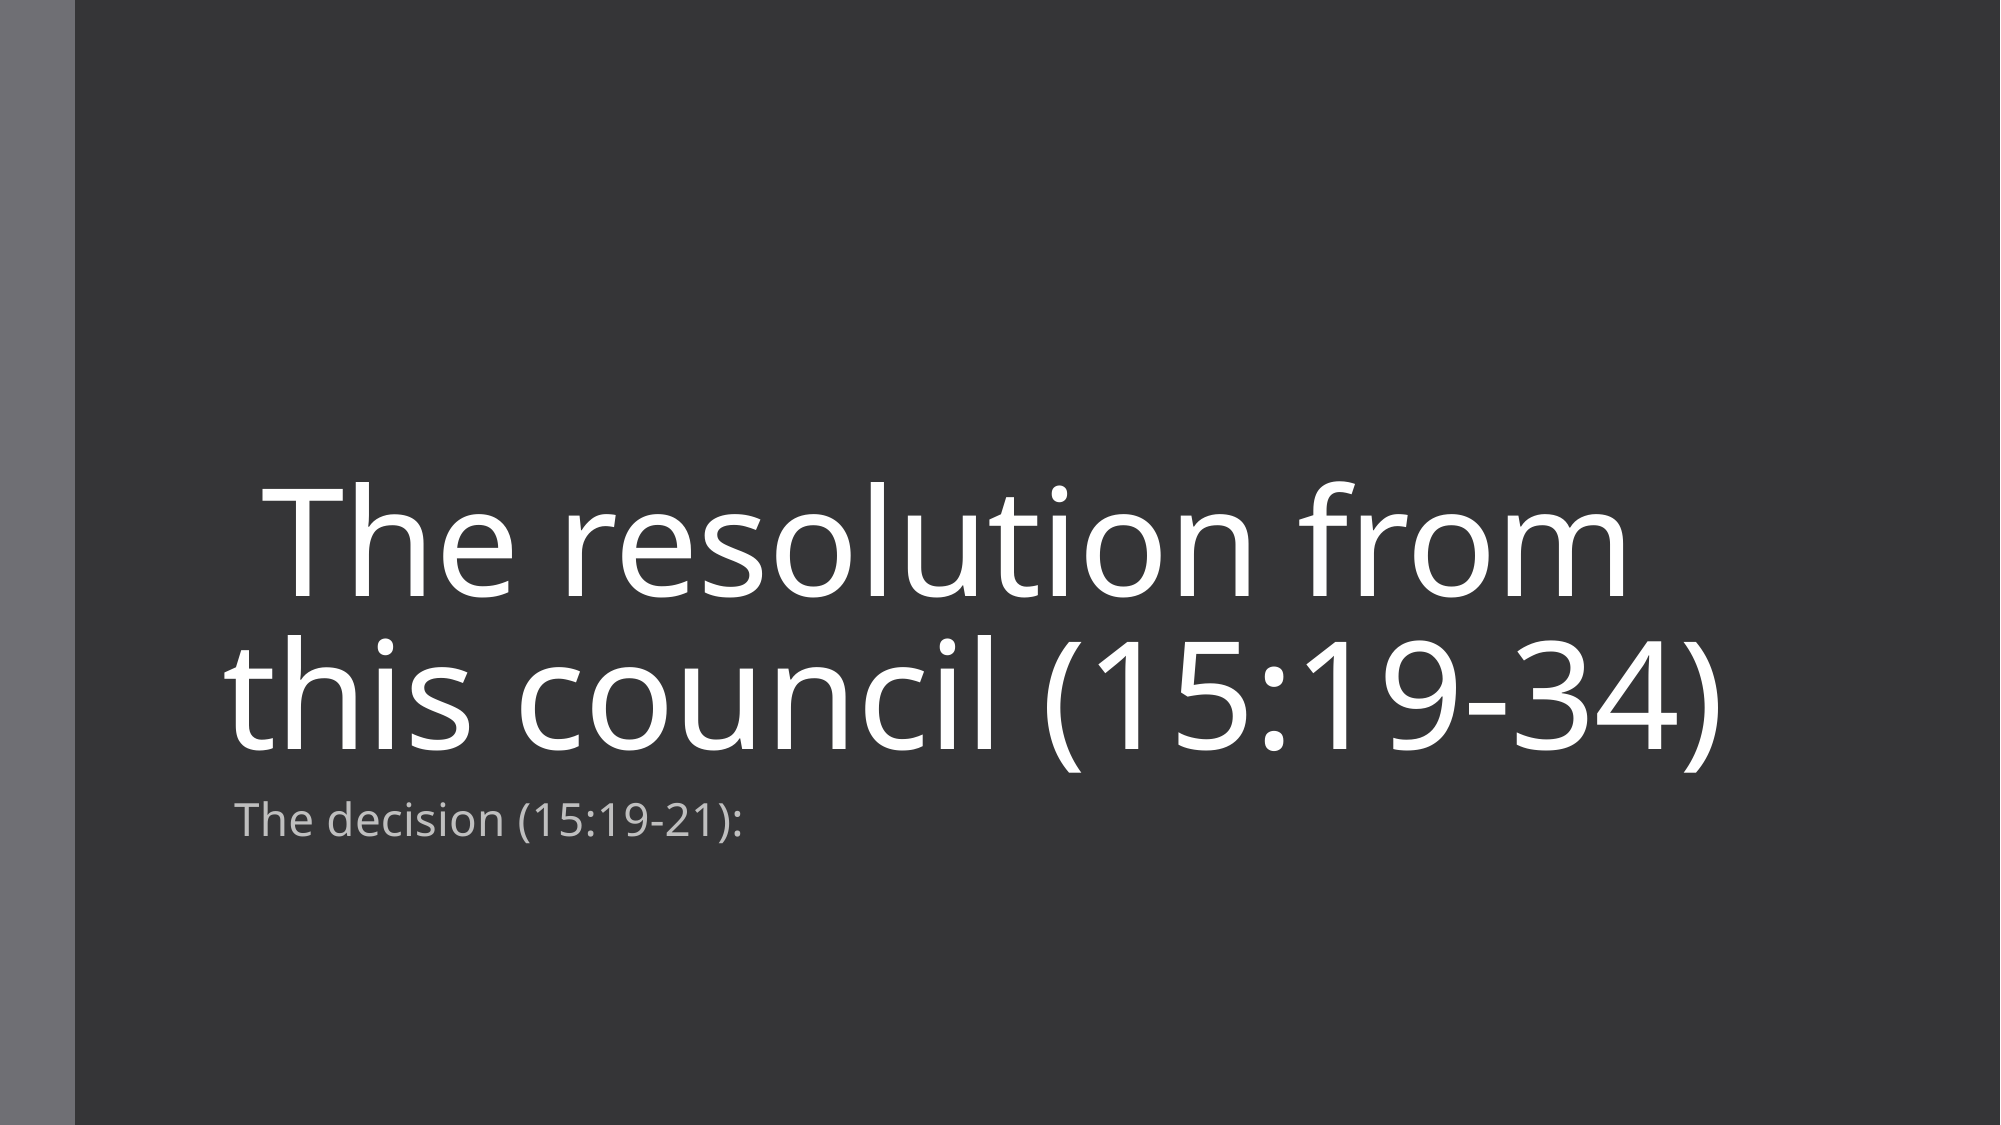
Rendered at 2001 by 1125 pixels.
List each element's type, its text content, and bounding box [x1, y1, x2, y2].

title The resolution from this council (15:19-34) [206, 124, 1752, 787]
subtitle The decision (15:19-21): [206, 787, 1752, 1066]
